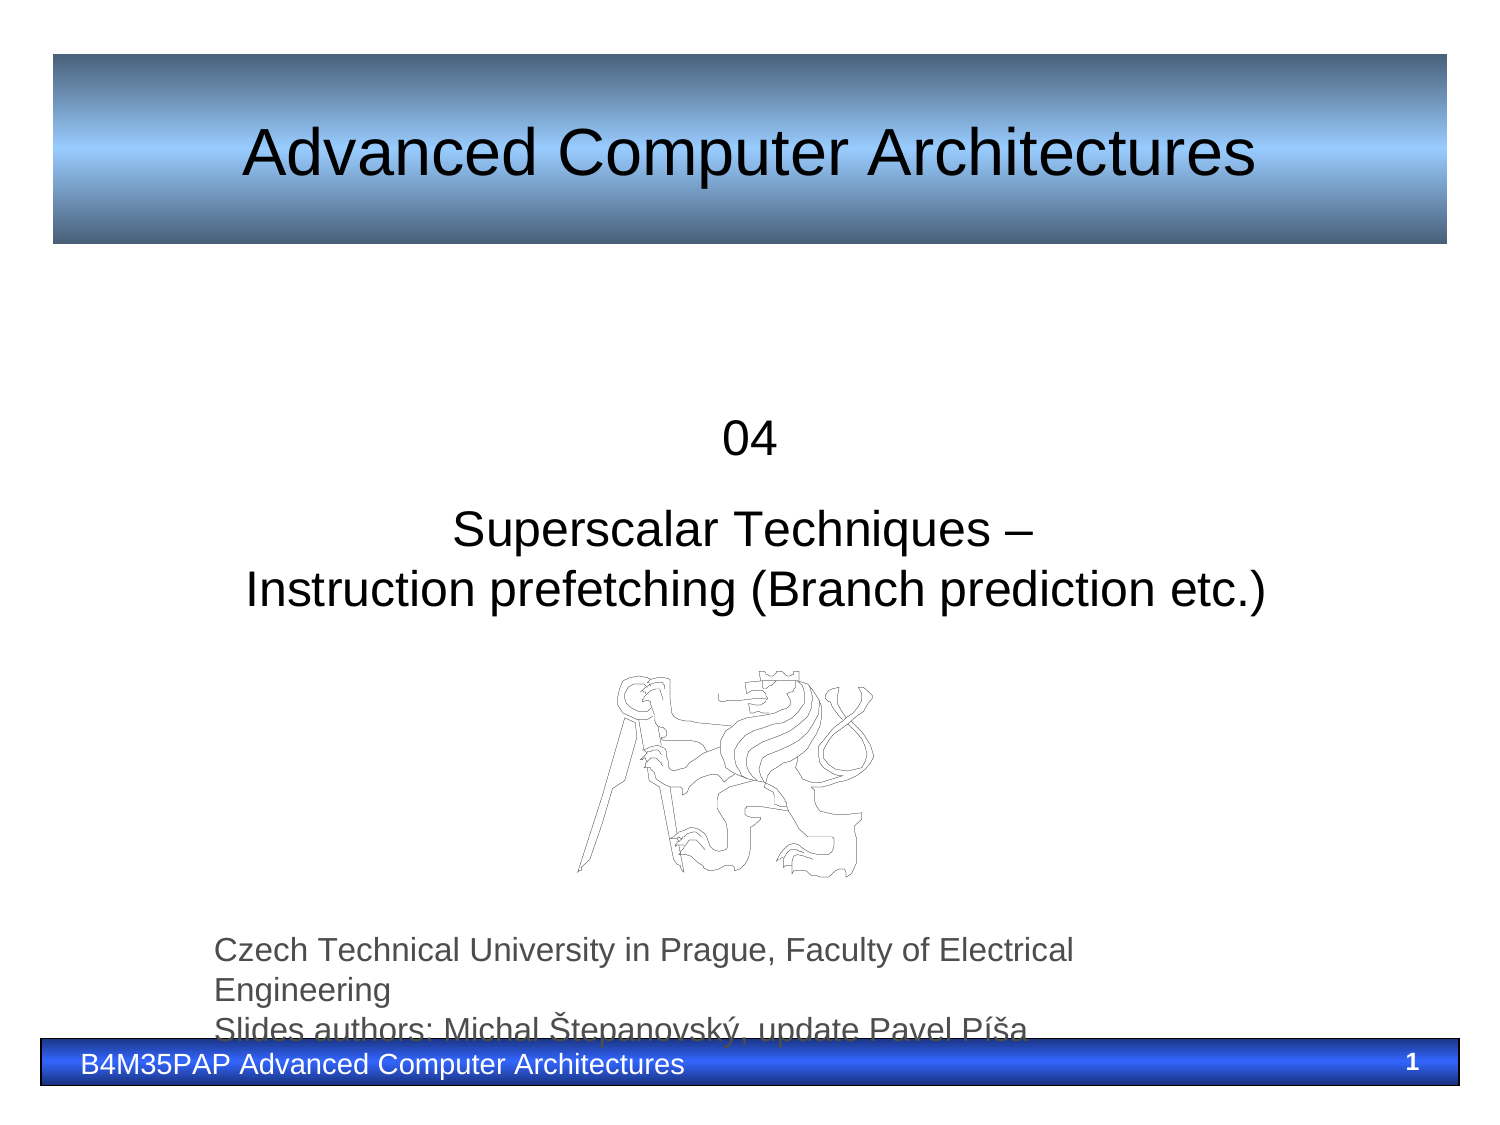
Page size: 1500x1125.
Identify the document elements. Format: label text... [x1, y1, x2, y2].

text_box 04 Superscalar Techniques – Instruction prefetching (Branch prediction etc.) [53, 397, 1447, 685]
chart [574, 685, 879, 884]
text_box Advanced Computer Architectures [53, 54, 1447, 244]
text_box Czech Technical University in Prague, Faculty of Electrical Engineering Slides authors: Michal Štepanovský, update Pavel Píša [199, 920, 1278, 1057]
